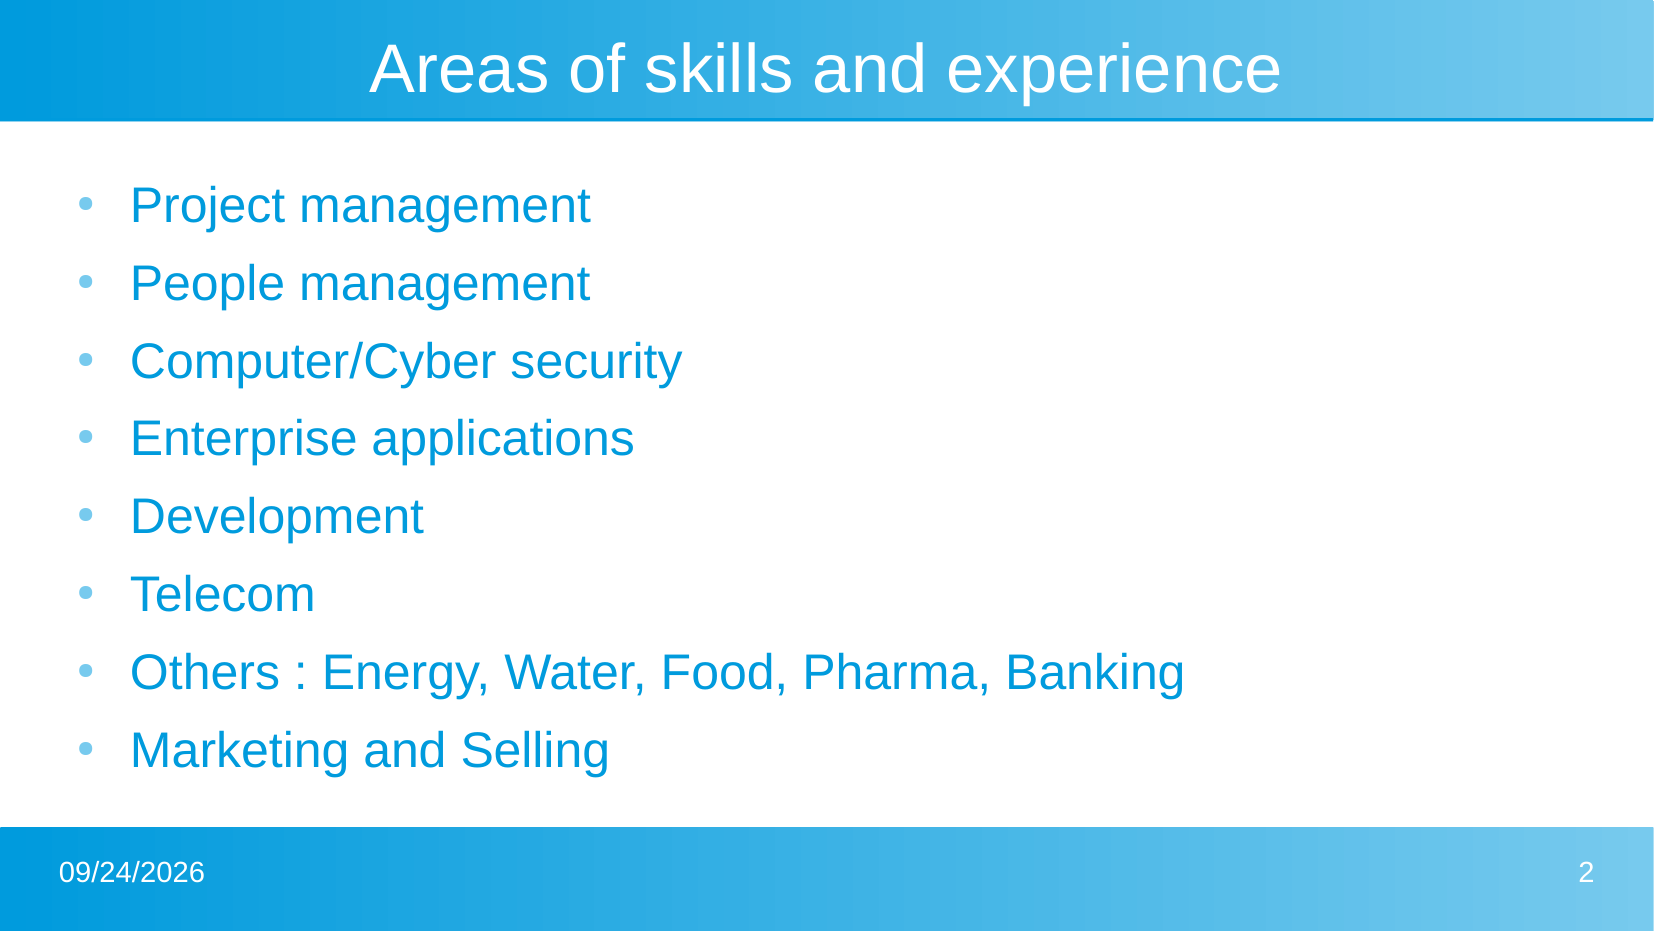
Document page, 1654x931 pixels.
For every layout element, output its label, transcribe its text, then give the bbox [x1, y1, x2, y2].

title Areas of skills and experience [59, 29, 1595, 108]
list Project management People management Computer/Cyber security Enterprise applications Development Telecom Others : Energy, Water, Food, Pharma, Banking Marketing and Selling [59, 177, 1595, 768]
